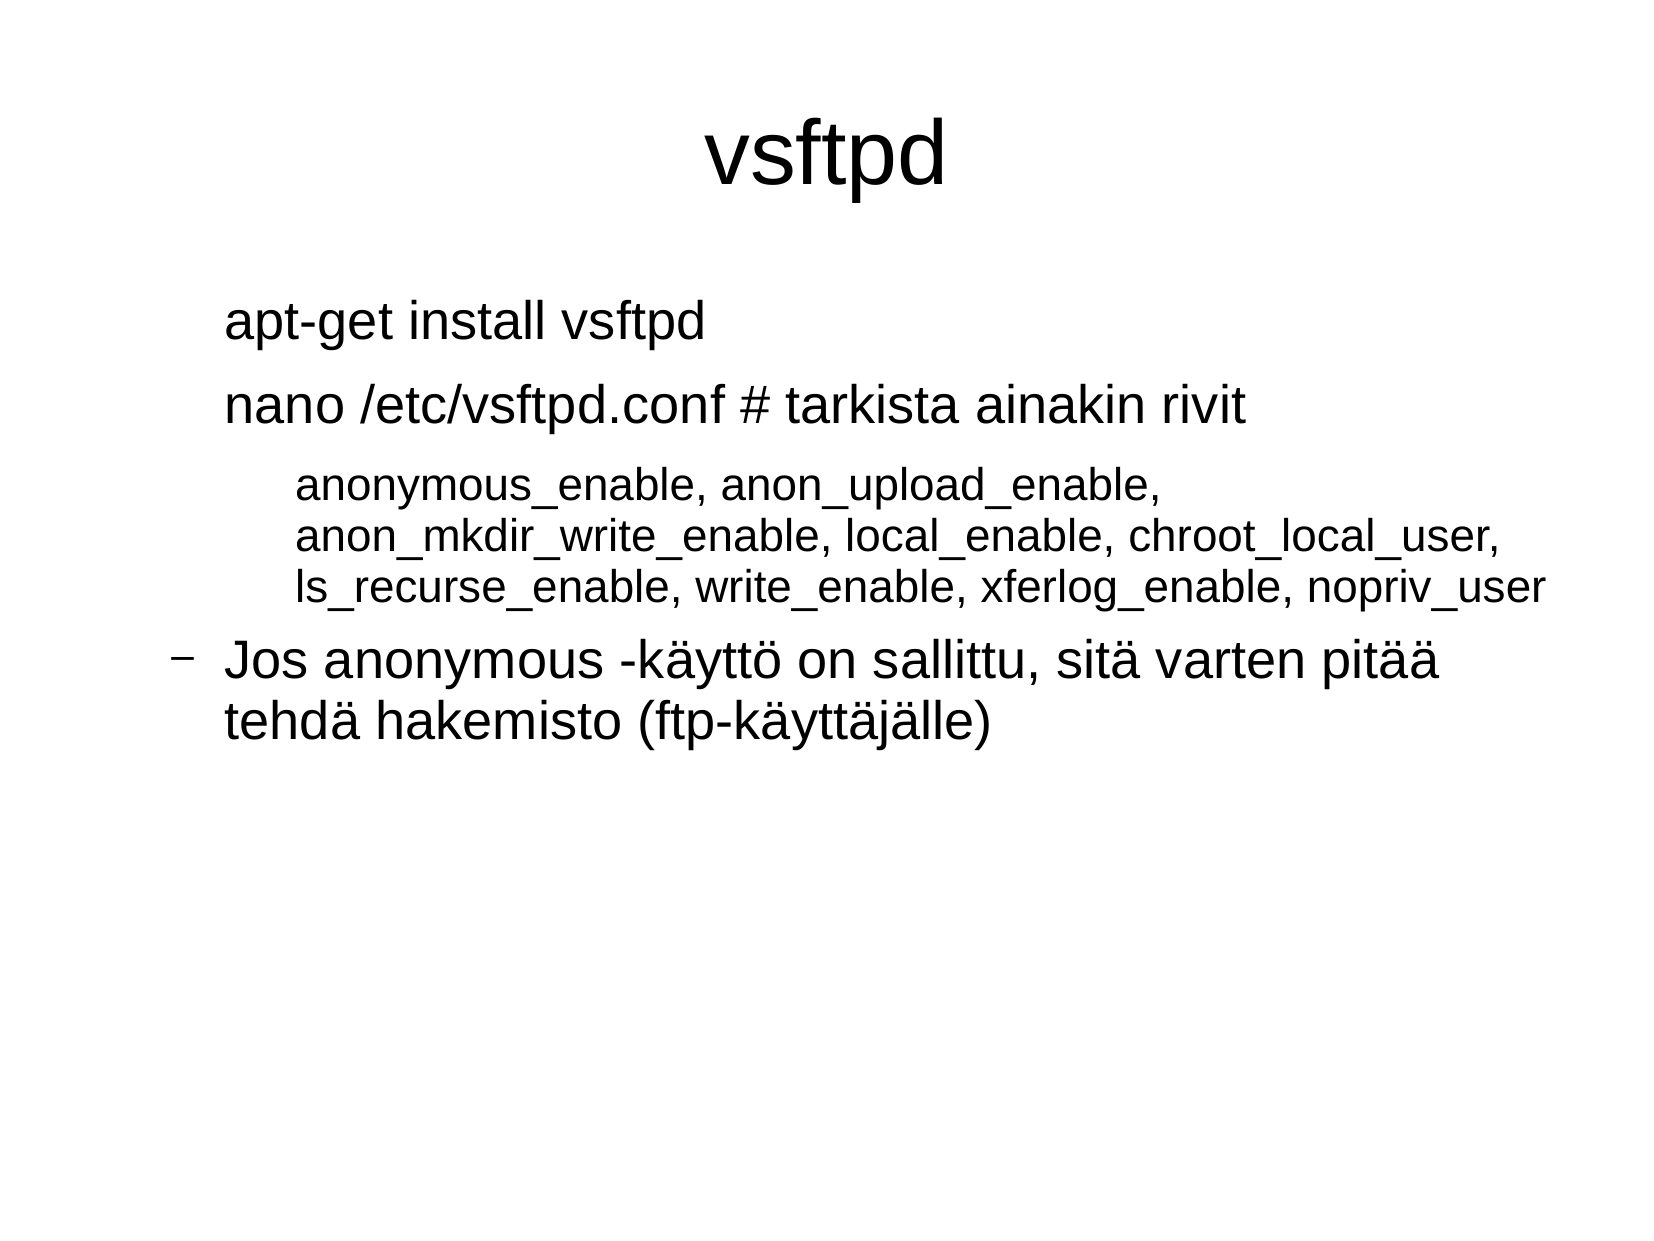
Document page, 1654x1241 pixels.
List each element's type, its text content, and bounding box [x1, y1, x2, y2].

list apt-get install vsftpd nano /etc/vsftpd.conf # tarkista ainakin rivit anonymous_enable, anon_upload_enable, anon_mkdir_write_enable, local_enable, chroot_local_user, ls_recurse_enable, write_enable, xferlog_enable, nopriv_user Jos anonymous -käyttö on sallittu, sitä varten pitää tehdä hakemisto (ftp-käyttäjälle) [82, 290, 1571, 1010]
title vsftpd [82, 49, 1571, 257]
